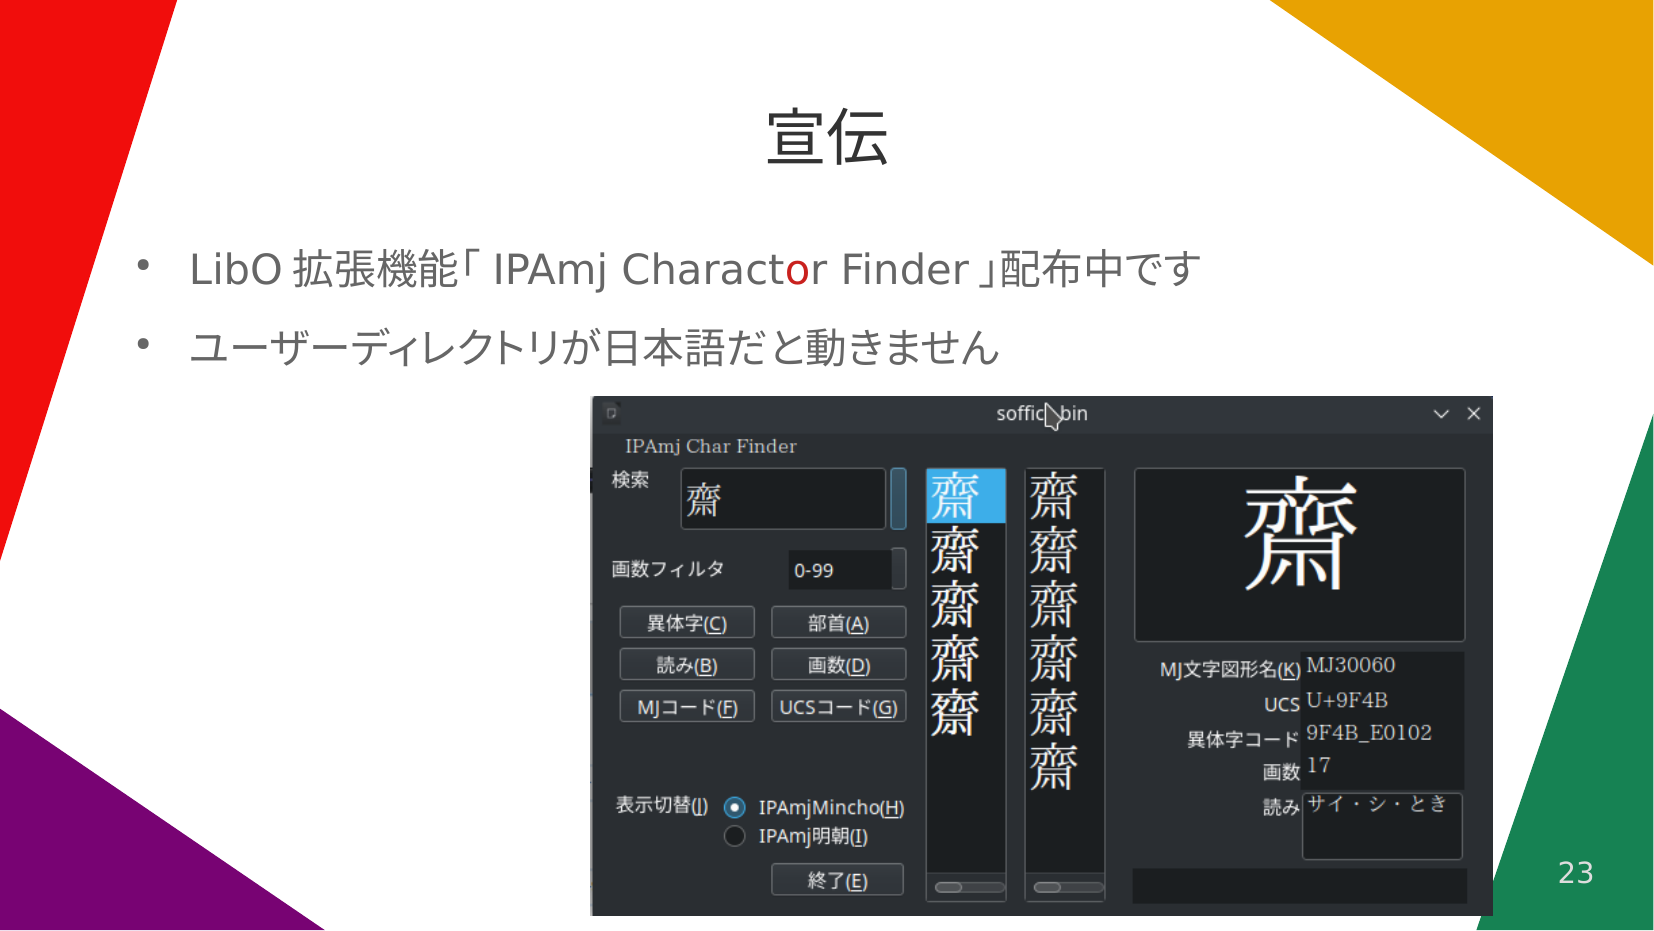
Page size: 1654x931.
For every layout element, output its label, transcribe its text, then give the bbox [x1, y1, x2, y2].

title 宣伝 [118, 59, 1536, 207]
picture [590, 396, 1493, 916]
list LibO拡張機能「IPAmj Charactor Finder」配布中です ユーザーディレクトリが日本語だと動きません [118, 236, 1536, 827]
